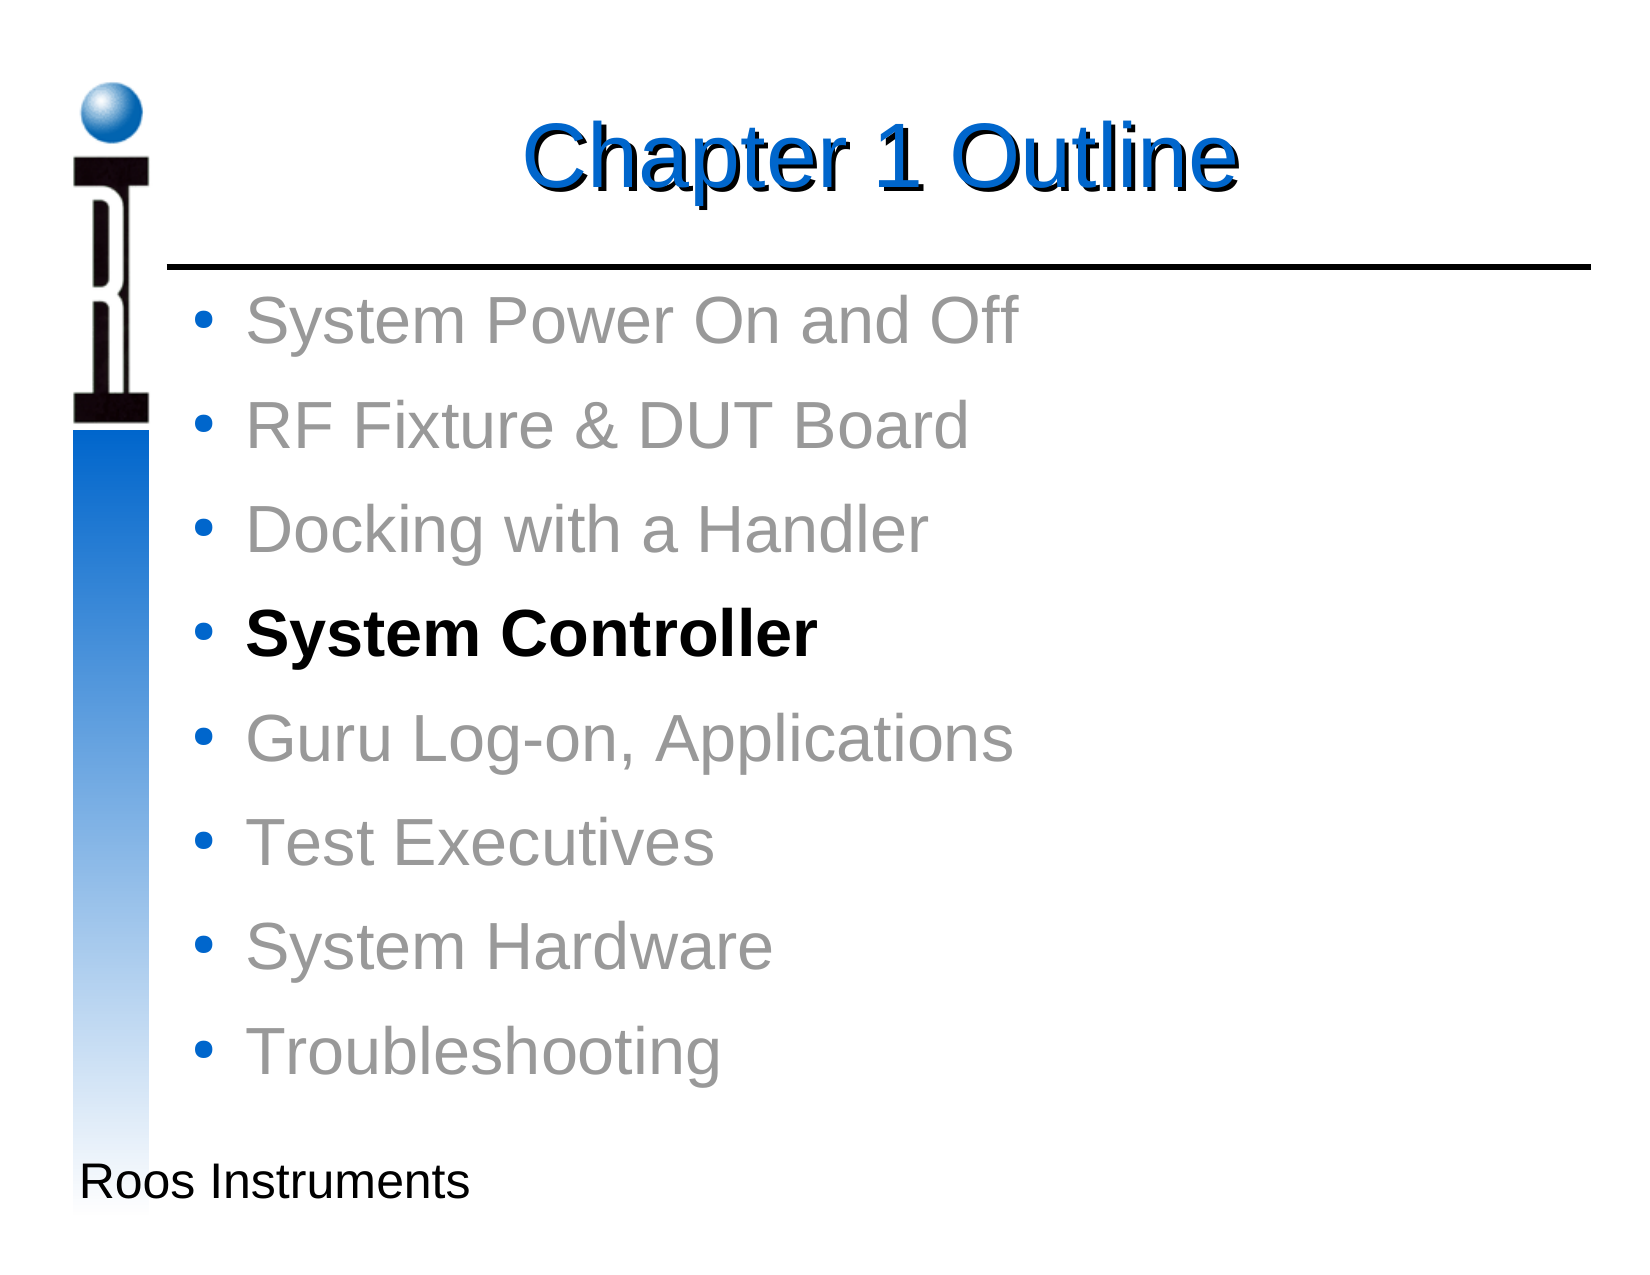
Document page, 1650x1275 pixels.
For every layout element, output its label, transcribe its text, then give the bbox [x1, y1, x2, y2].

list System Power On and Off RF Fixture & DUT Board Docking with a Handler System Controller Guru Log-on, Applications Test Executives System Hardware Troubleshooting [174, 283, 1591, 1089]
title Chapter 1 Outline [171, 59, 1591, 253]
picture [69, 78, 154, 430]
